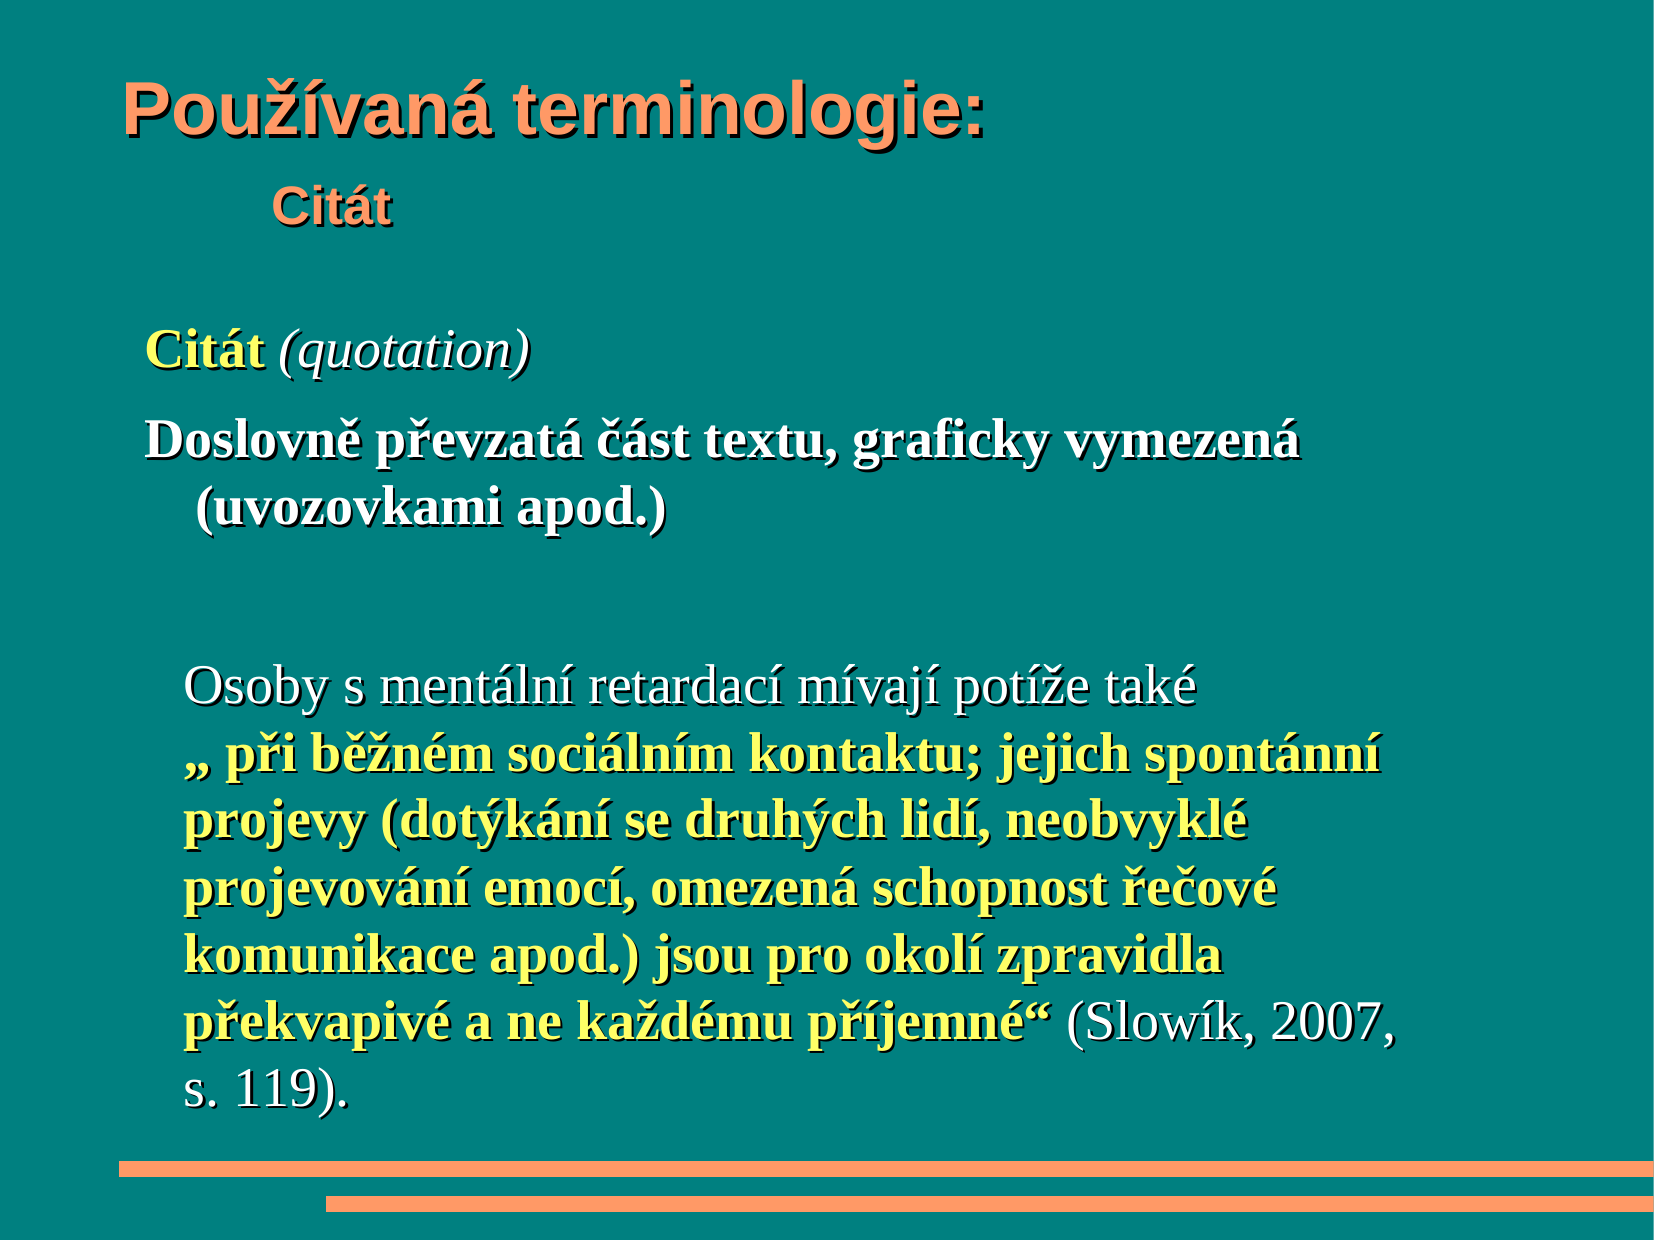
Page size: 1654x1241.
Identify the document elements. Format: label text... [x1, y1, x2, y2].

title Používaná terminologie: Citát [121, 46, 1534, 254]
list Citát (quotation) Doslovně převzatá část textu, graficky vymezená (uvozovkami apod.) Osoby s mentální retardací mívají potíže také „ při běžném sociálním kontaktu; jejich spontánní projevy (dotýkání se druhých lidí, neobvyklé projevování emocí, omezená schopnost řečové komunikace apod.) jsou pro okolí zpravidla překvapivé a ne každému příjemné“ (Slowík, 2007, s. 119). [59, 312, 1499, 1123]
